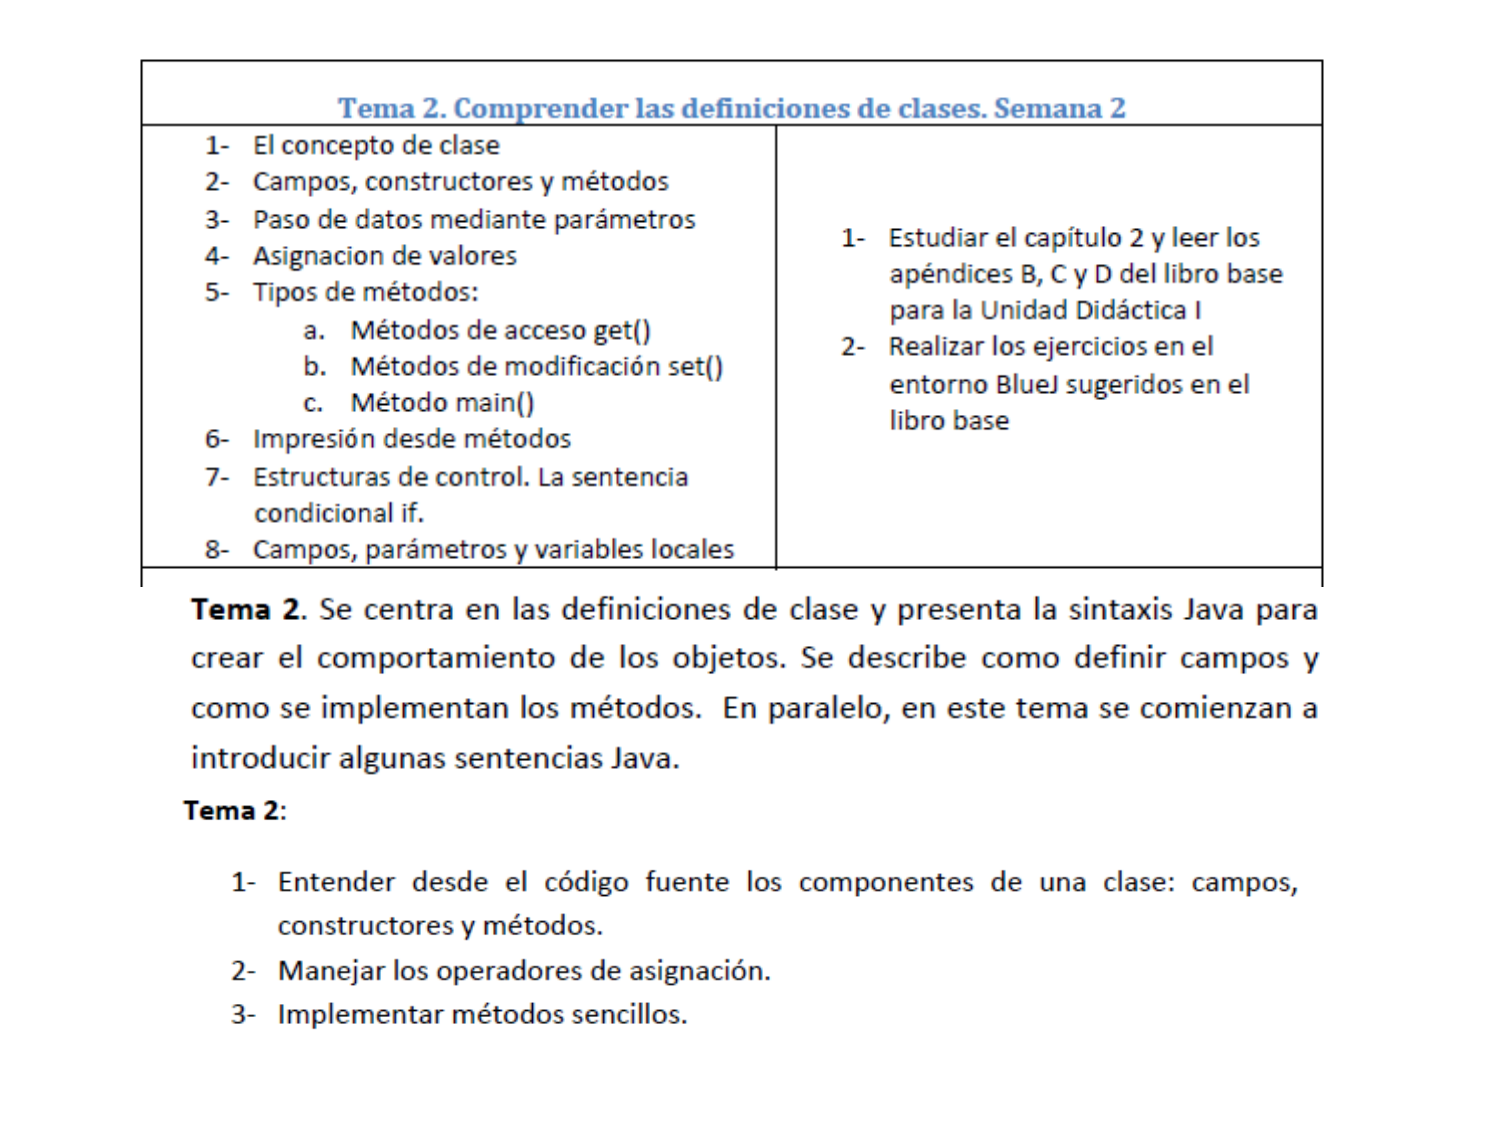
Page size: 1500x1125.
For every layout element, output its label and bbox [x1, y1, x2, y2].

picture [171, 589, 1338, 1062]
picture [123, 42, 1338, 587]
